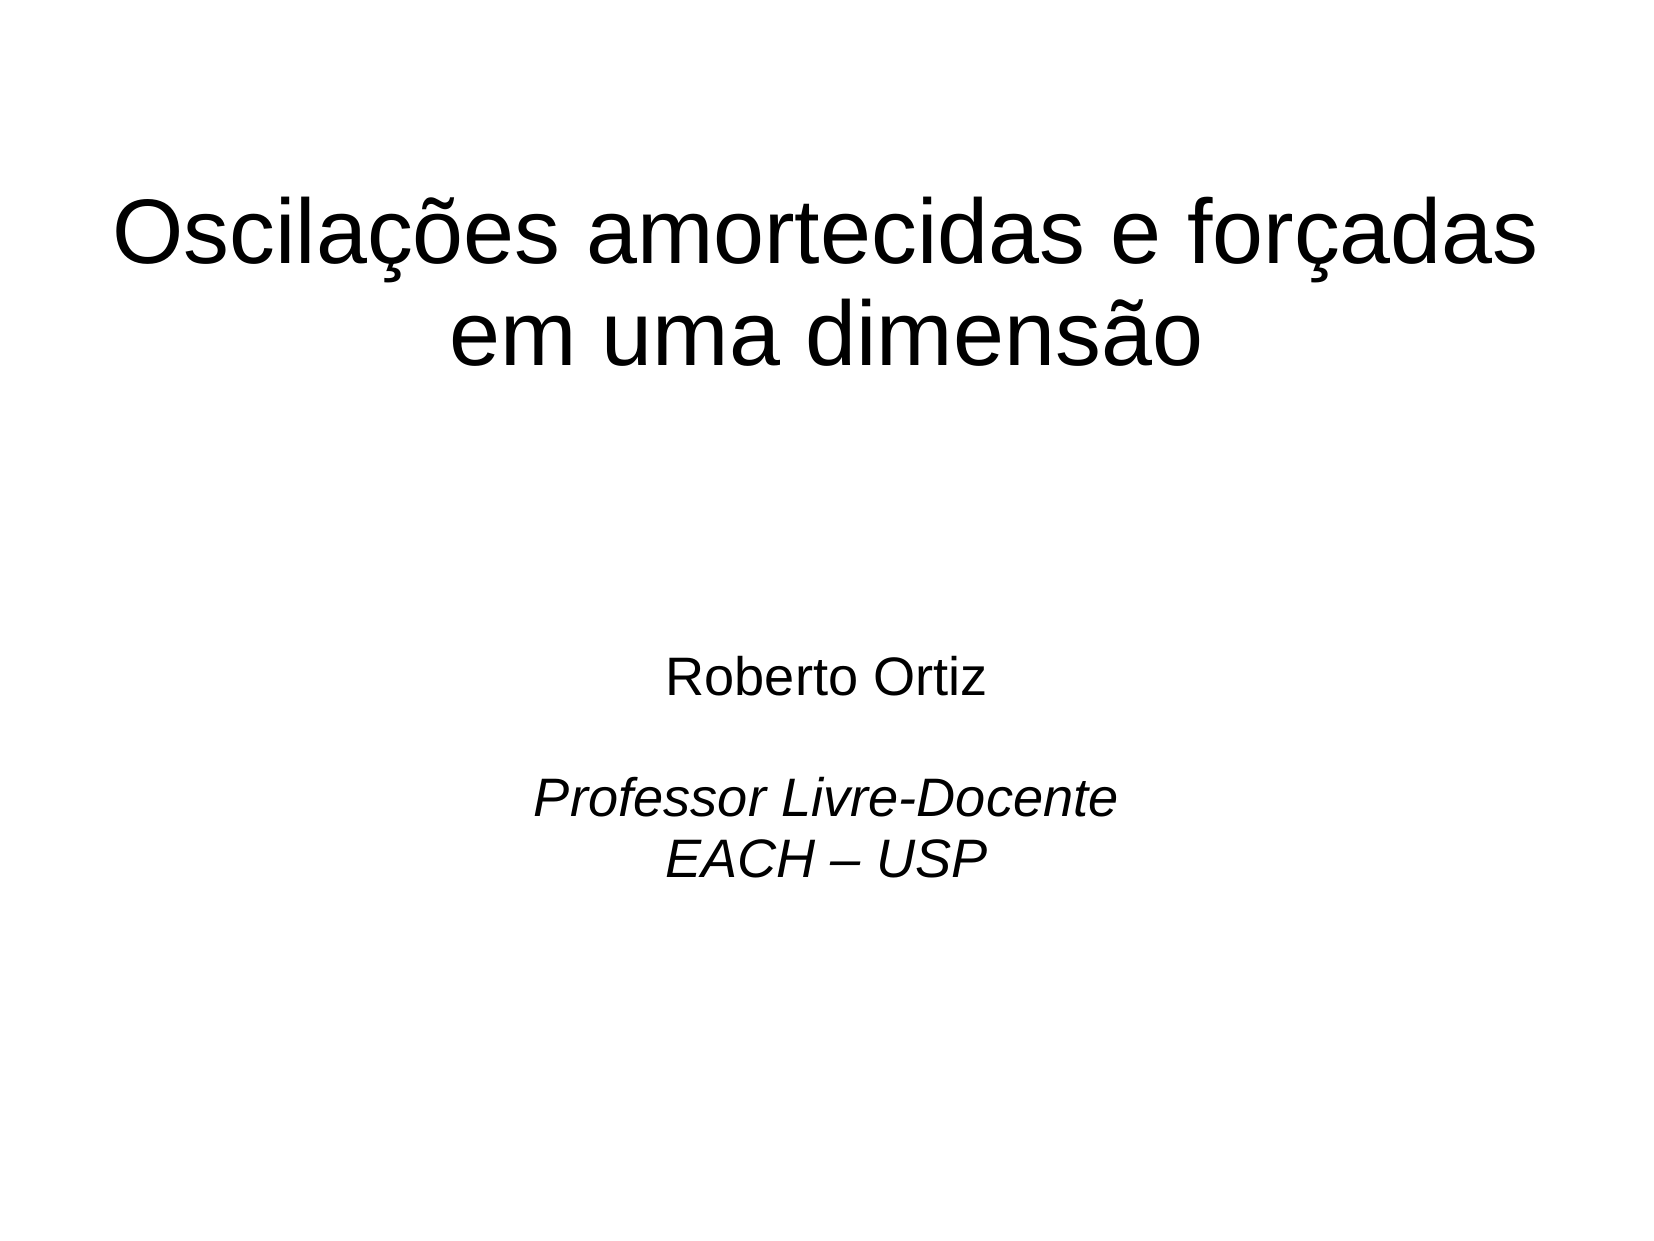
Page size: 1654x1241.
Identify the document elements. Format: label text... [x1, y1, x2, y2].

subtitle Roberto Ortiz Professor Livre-Docente EACH – USP [82, 408, 1571, 1128]
title Oscilações amortecidas e forçadas em uma dimensão [82, 179, 1571, 387]
